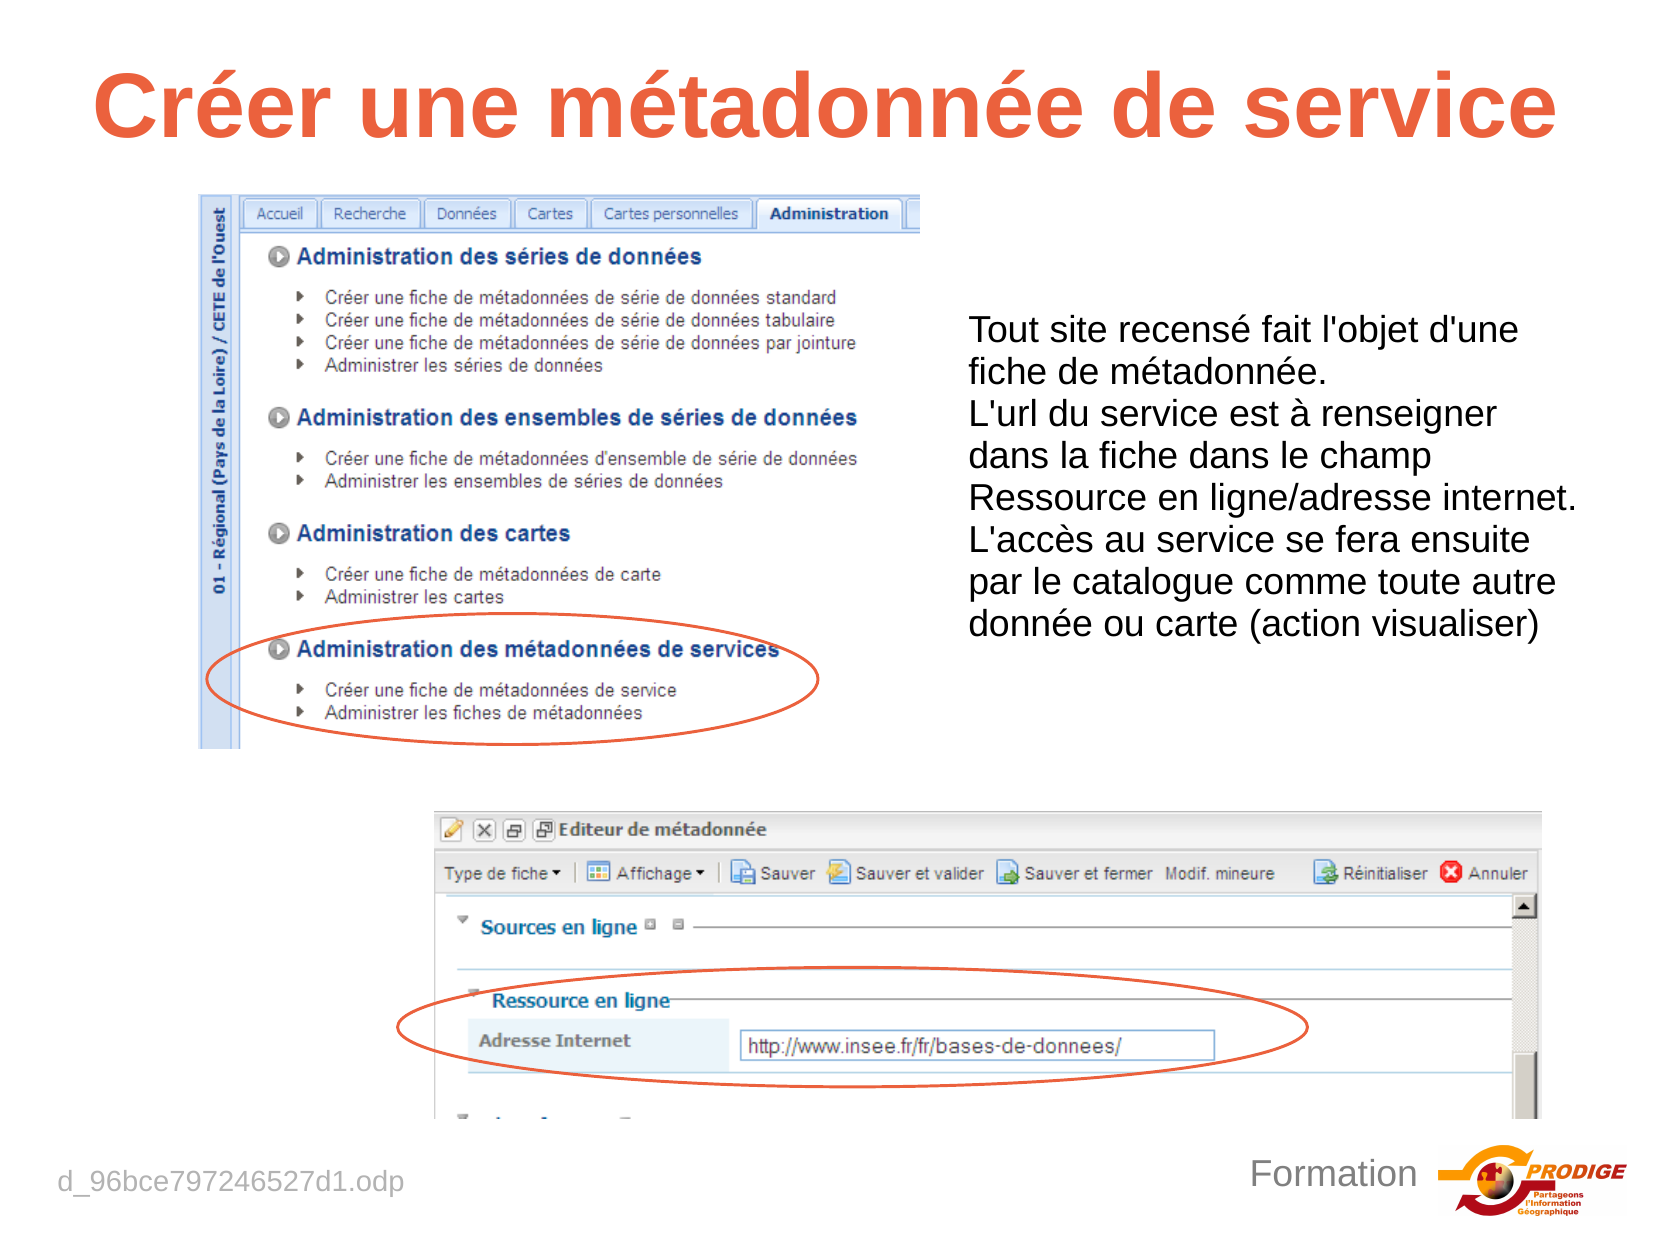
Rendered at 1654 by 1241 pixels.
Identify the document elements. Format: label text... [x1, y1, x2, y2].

picture [434, 811, 1542, 1119]
picture [434, 969, 1305, 1085]
picture [1438, 1145, 1627, 1216]
picture [198, 194, 920, 749]
text_box Tout site recensé fait l'objet d'une fiche de métadonnée. L'url du service est à renseigner dans la fiche dans le champ Ressource en ligne/adresse internet. L'accès au service se fera ensuite par le catalogue comme toute autre donnée ou carte (action visualiser) [953, 301, 1593, 653]
title Créer une métadonnée de service [82, 9, 1571, 202]
